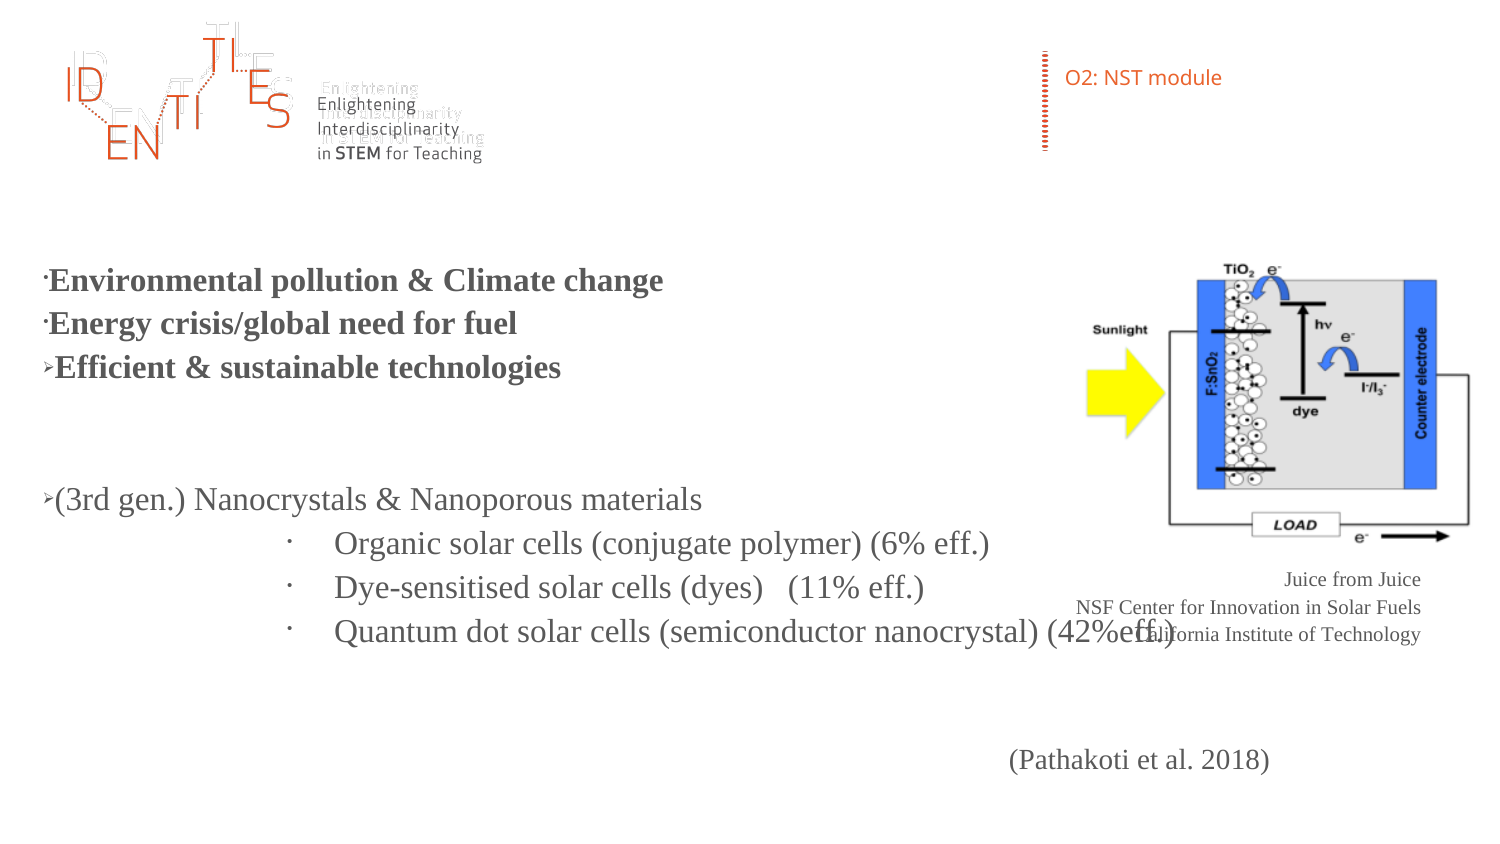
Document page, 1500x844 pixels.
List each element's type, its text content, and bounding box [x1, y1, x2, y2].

text_box Environmental pollution & Climate change Energy crisis/global need for fuel Efficient & sustainable technologies (3rd gen.) Nanocrystals & Nanoporous materials Organic solar cells (conjugate polymer) (6% eff.) Dye-sensitised solar cells (dyes) (11% eff.) Quantum dot solar cells (semiconductor nanocrystal) (42%eff.) (Pathakoti et al. 2018) [28, 223, 1424, 844]
picture [1064, 260, 1500, 554]
picture [1042, 51, 1051, 151]
text_box Juice from Juice NSF Center for Innovation in Solar Fuels California Institute of Technology [1013, 556, 1472, 680]
picture [67, 18, 485, 167]
text_box O2: NST module [1051, 57, 1472, 139]
